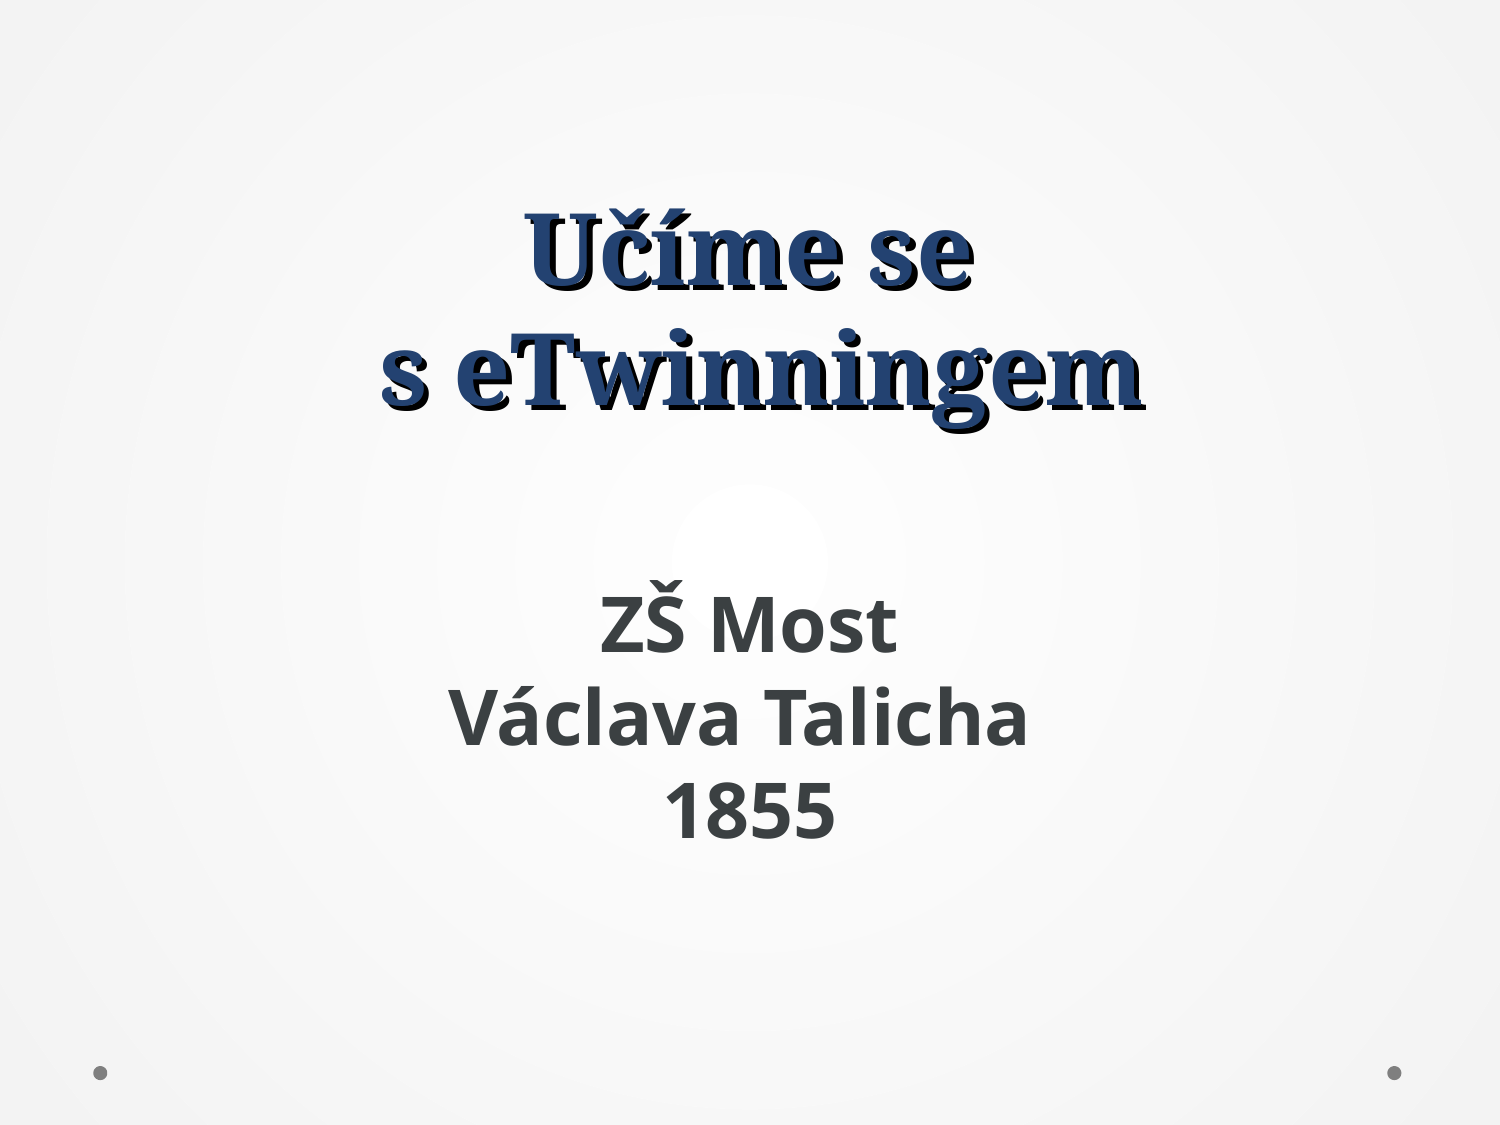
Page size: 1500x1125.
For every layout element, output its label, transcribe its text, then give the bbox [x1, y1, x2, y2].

subtitle ZŠ Most Václava Talicha 1855 [225, 586, 1276, 870]
title Učíme se s eTwinningem [123, 42, 1399, 433]
